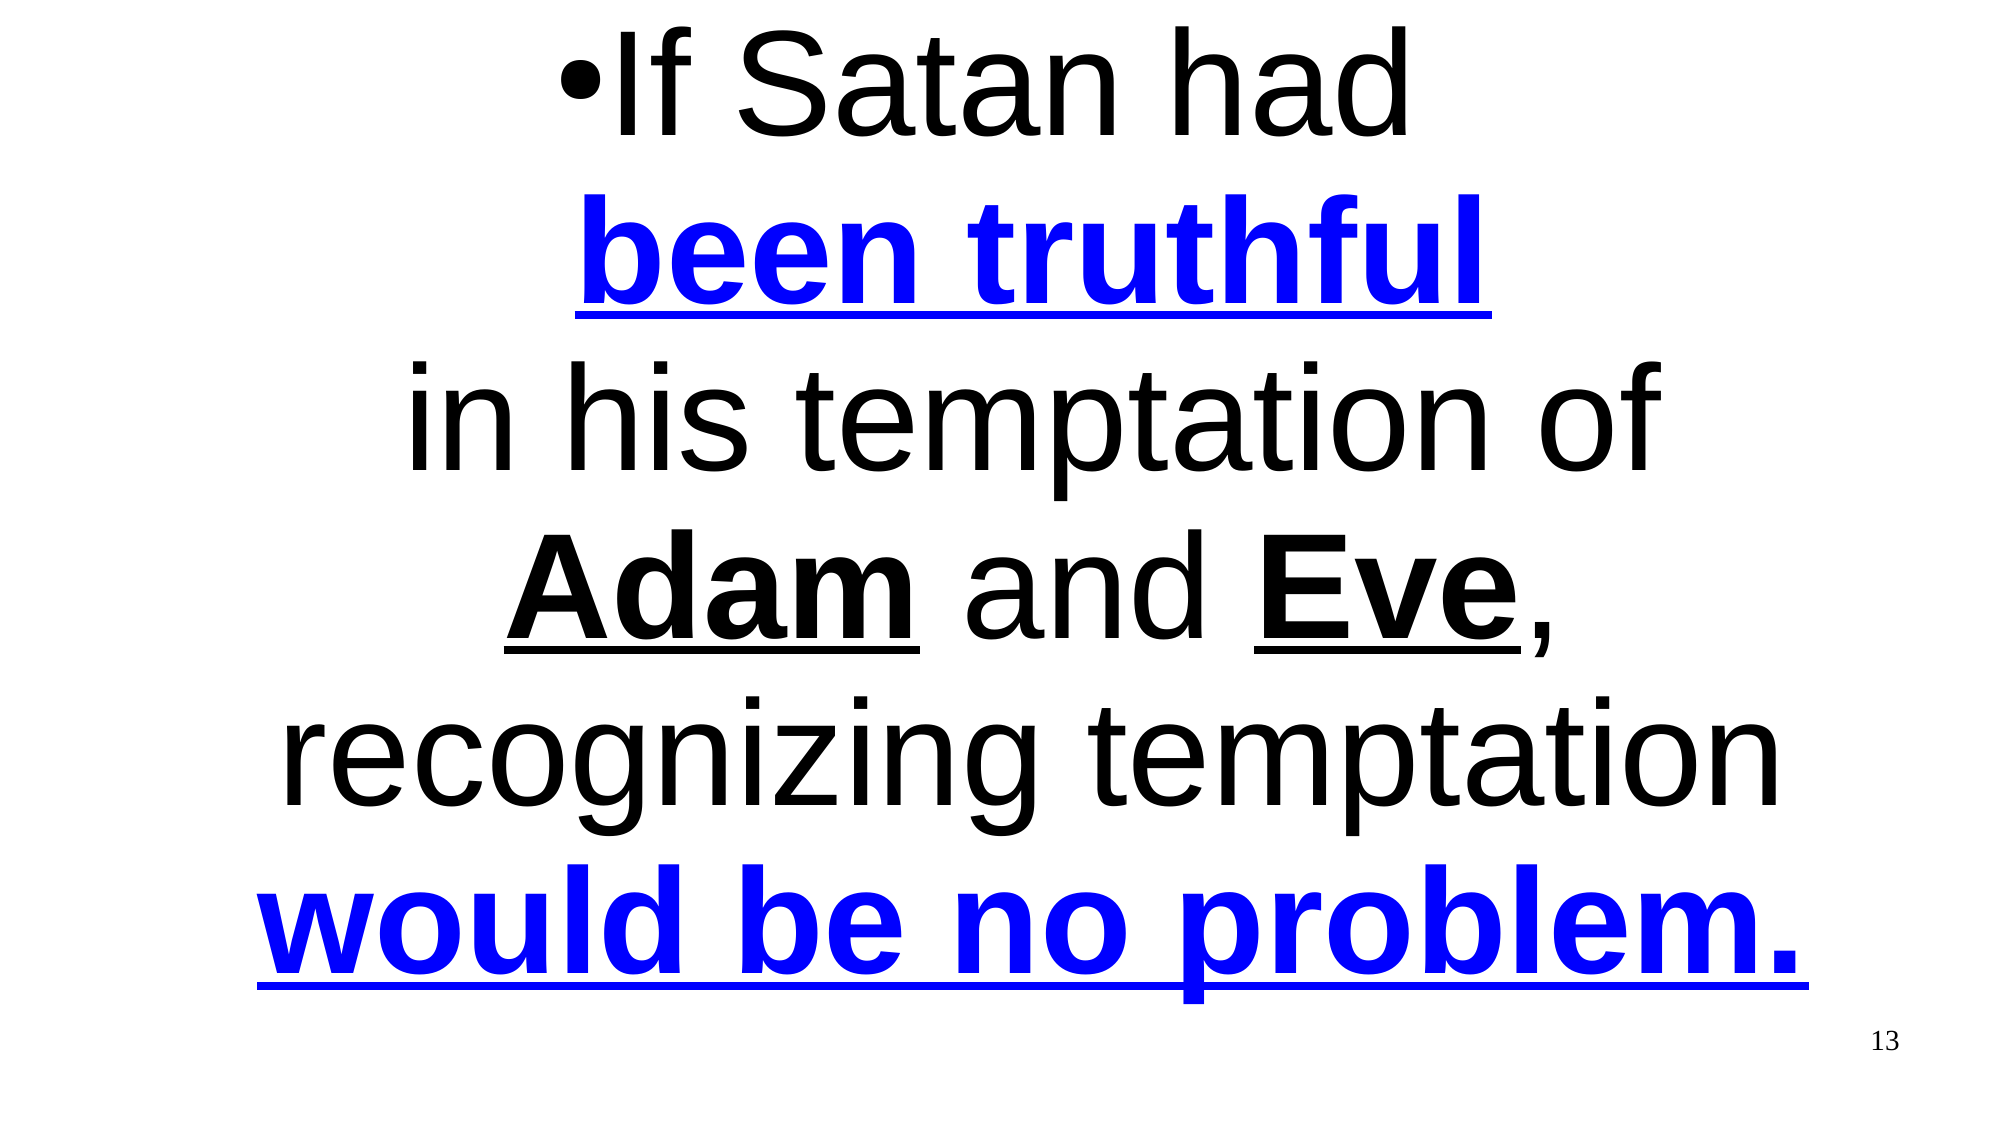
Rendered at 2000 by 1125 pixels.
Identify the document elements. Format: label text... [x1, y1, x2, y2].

list If Satan had been truthful in his temptation of Adam and Eve, recognizing temptation would be no problem. [0, 0, 1996, 1123]
